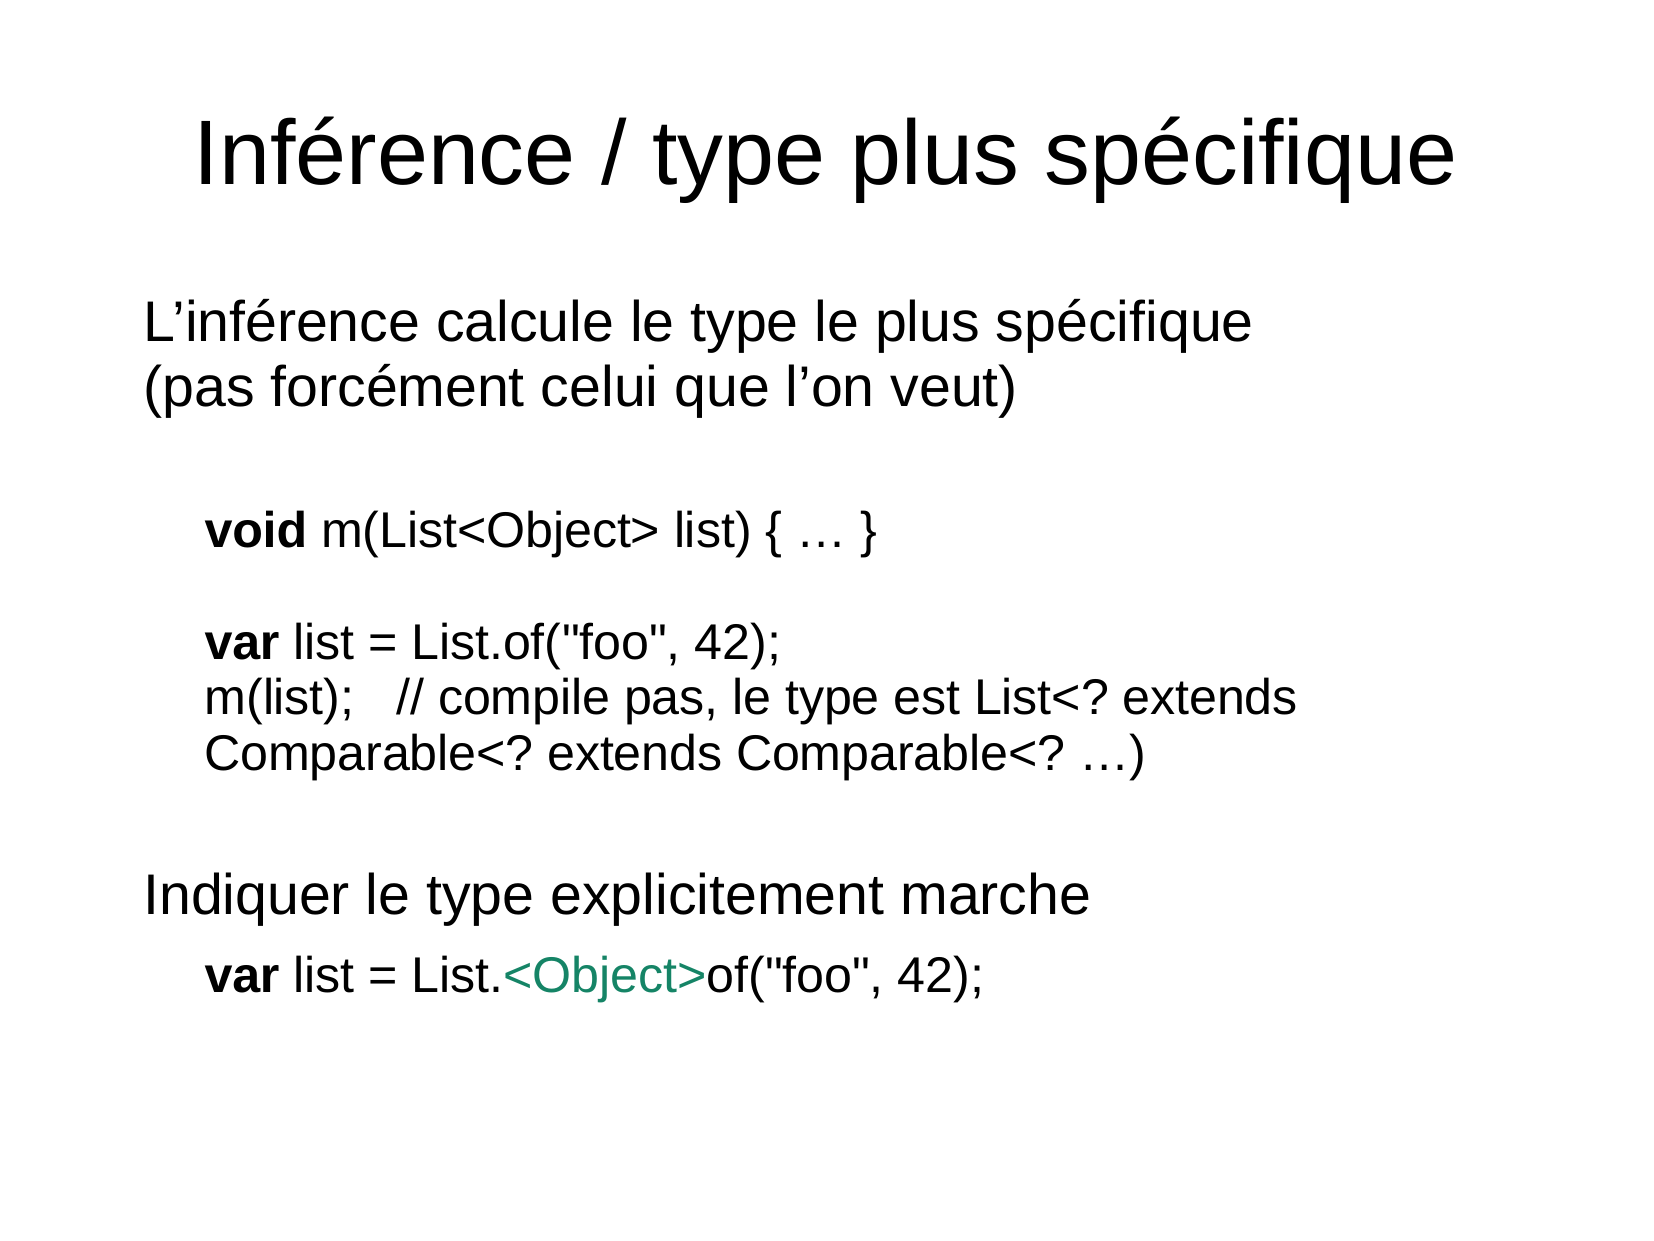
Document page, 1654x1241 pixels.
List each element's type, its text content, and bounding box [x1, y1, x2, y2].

title Inférence / type plus spécifique [82, 49, 1571, 257]
list L’inférence calcule le type le plus spécifique (pas forcément celui que l’on veut) void m(List<Object> list) { … } var list = List.of("foo", 42); m(list); // compile pas, le type est List<? extends Comparable<? extends Comparable<? …) Indiquer le type explicitement marche var list = List.<Object>of("foo", 42); [82, 290, 1571, 1010]
